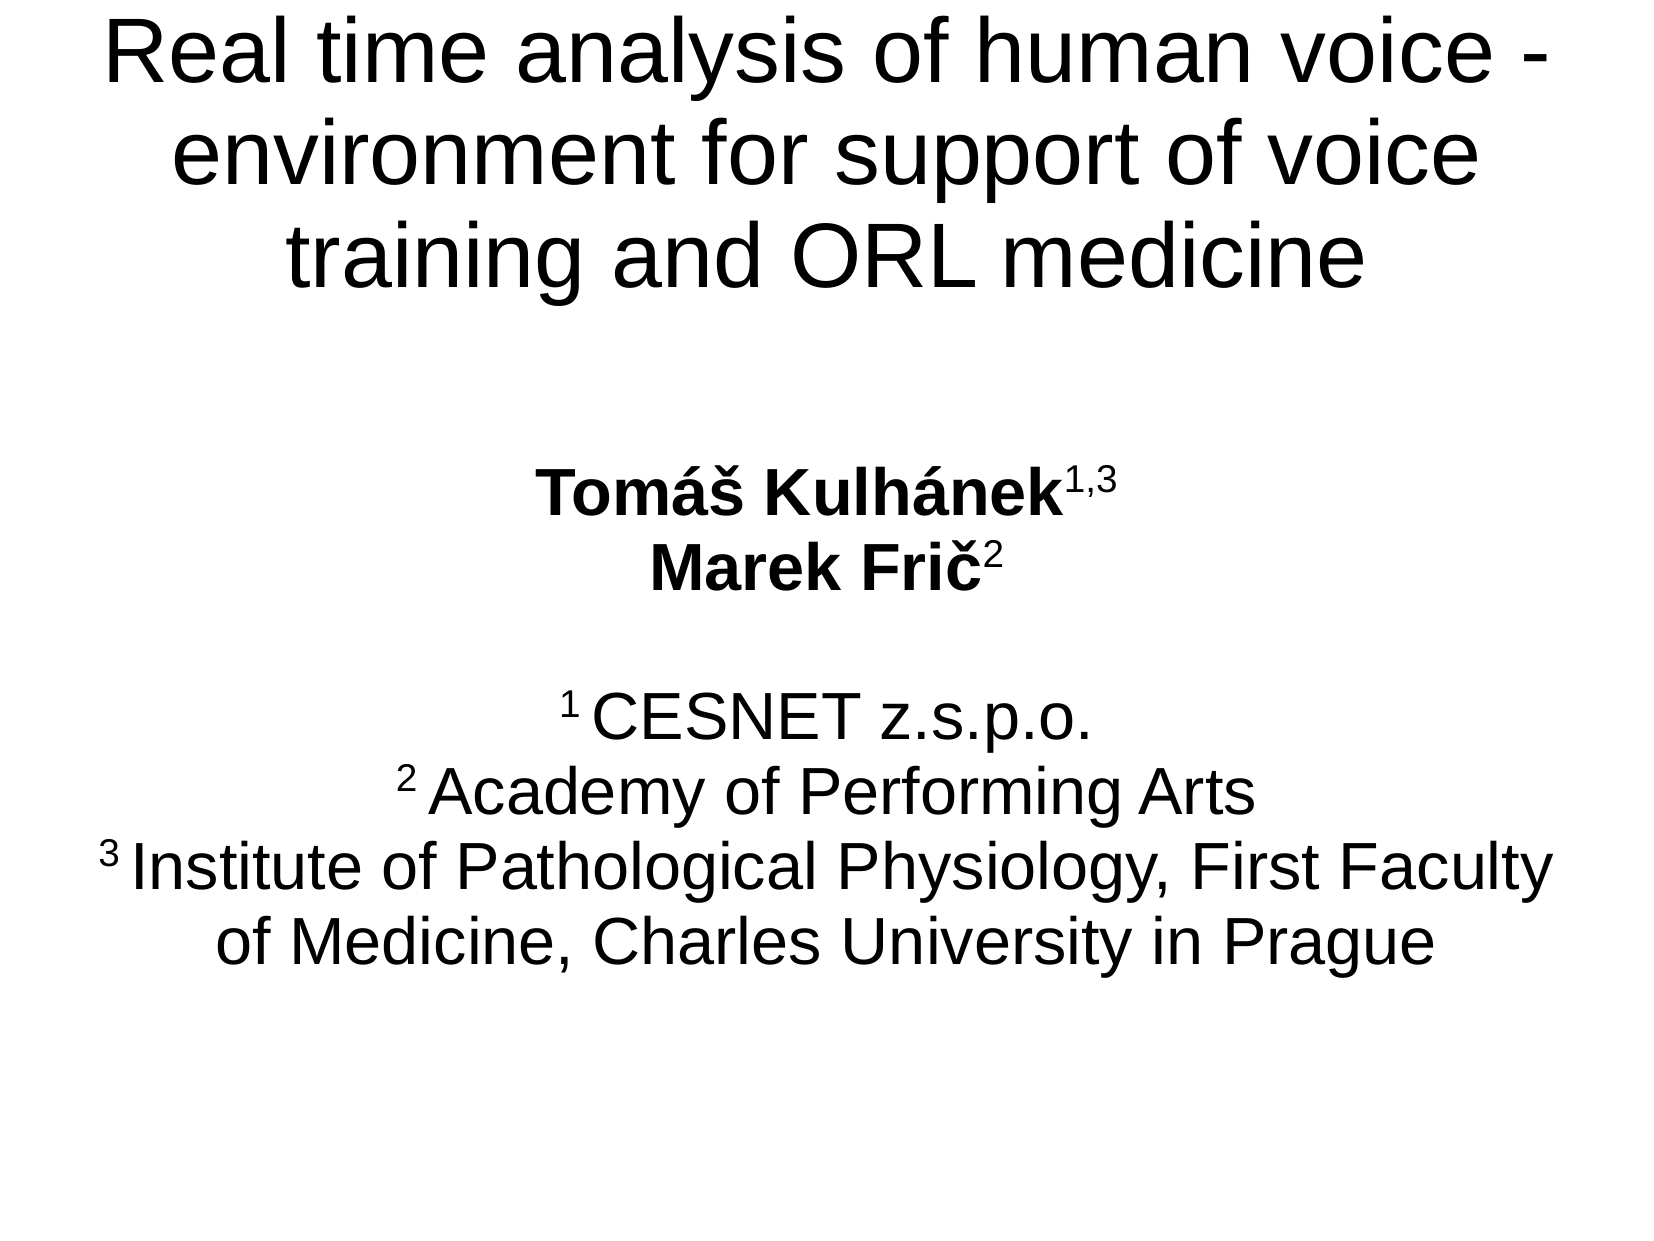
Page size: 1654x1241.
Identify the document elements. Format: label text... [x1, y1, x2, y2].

title Real time analysis of human voice - environment for support of voice training and ORL medicine [82, 0, 1571, 307]
subtitle Tomáš Kulhánek1,3 Marek Frič2 1 CESNET z.s.p.o. 2 Academy of Performing Arts 3 Institute of Pathological Physiology, First Faculty of Medicine, Charles University in Prague [82, 324, 1571, 1109]
